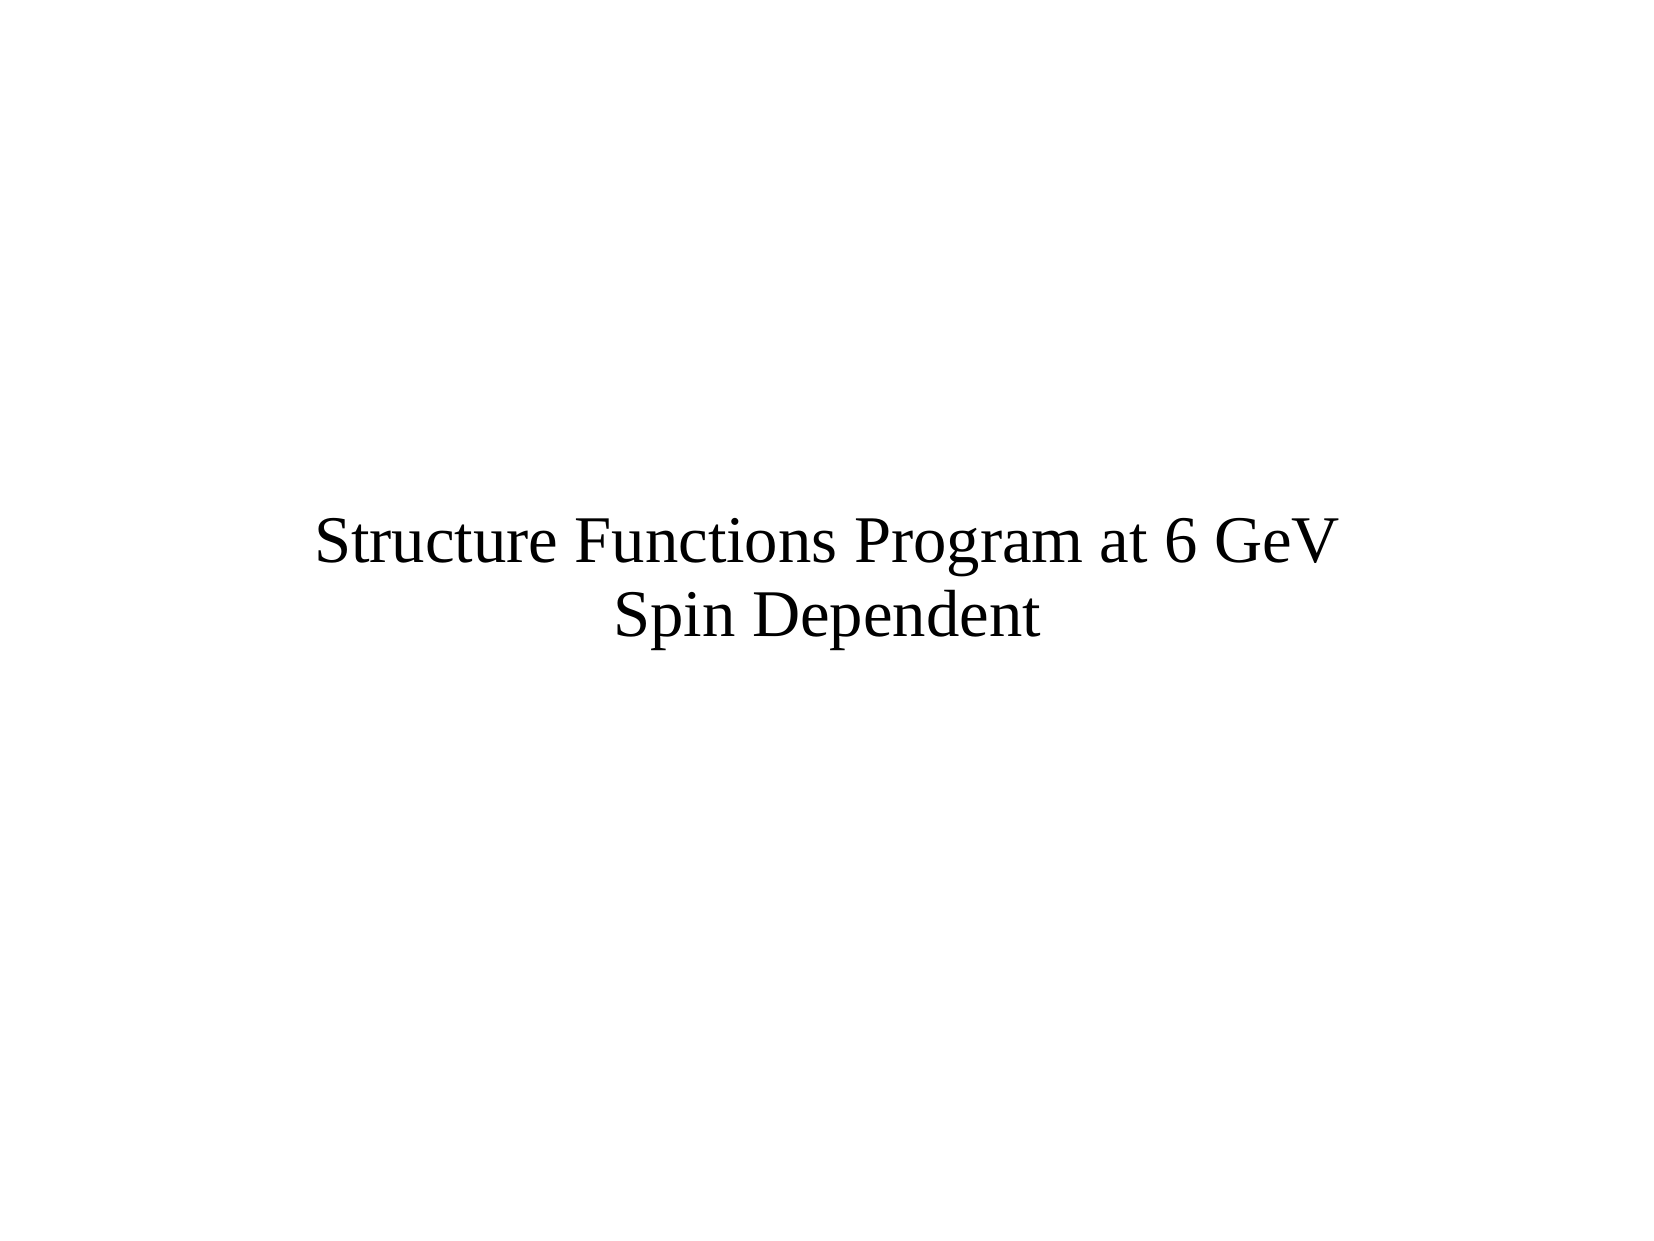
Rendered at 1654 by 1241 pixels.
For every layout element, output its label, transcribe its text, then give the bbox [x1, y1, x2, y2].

subtitle Structure Functions Program at 6 GeV Spin Dependent [121, 102, 1534, 1127]
